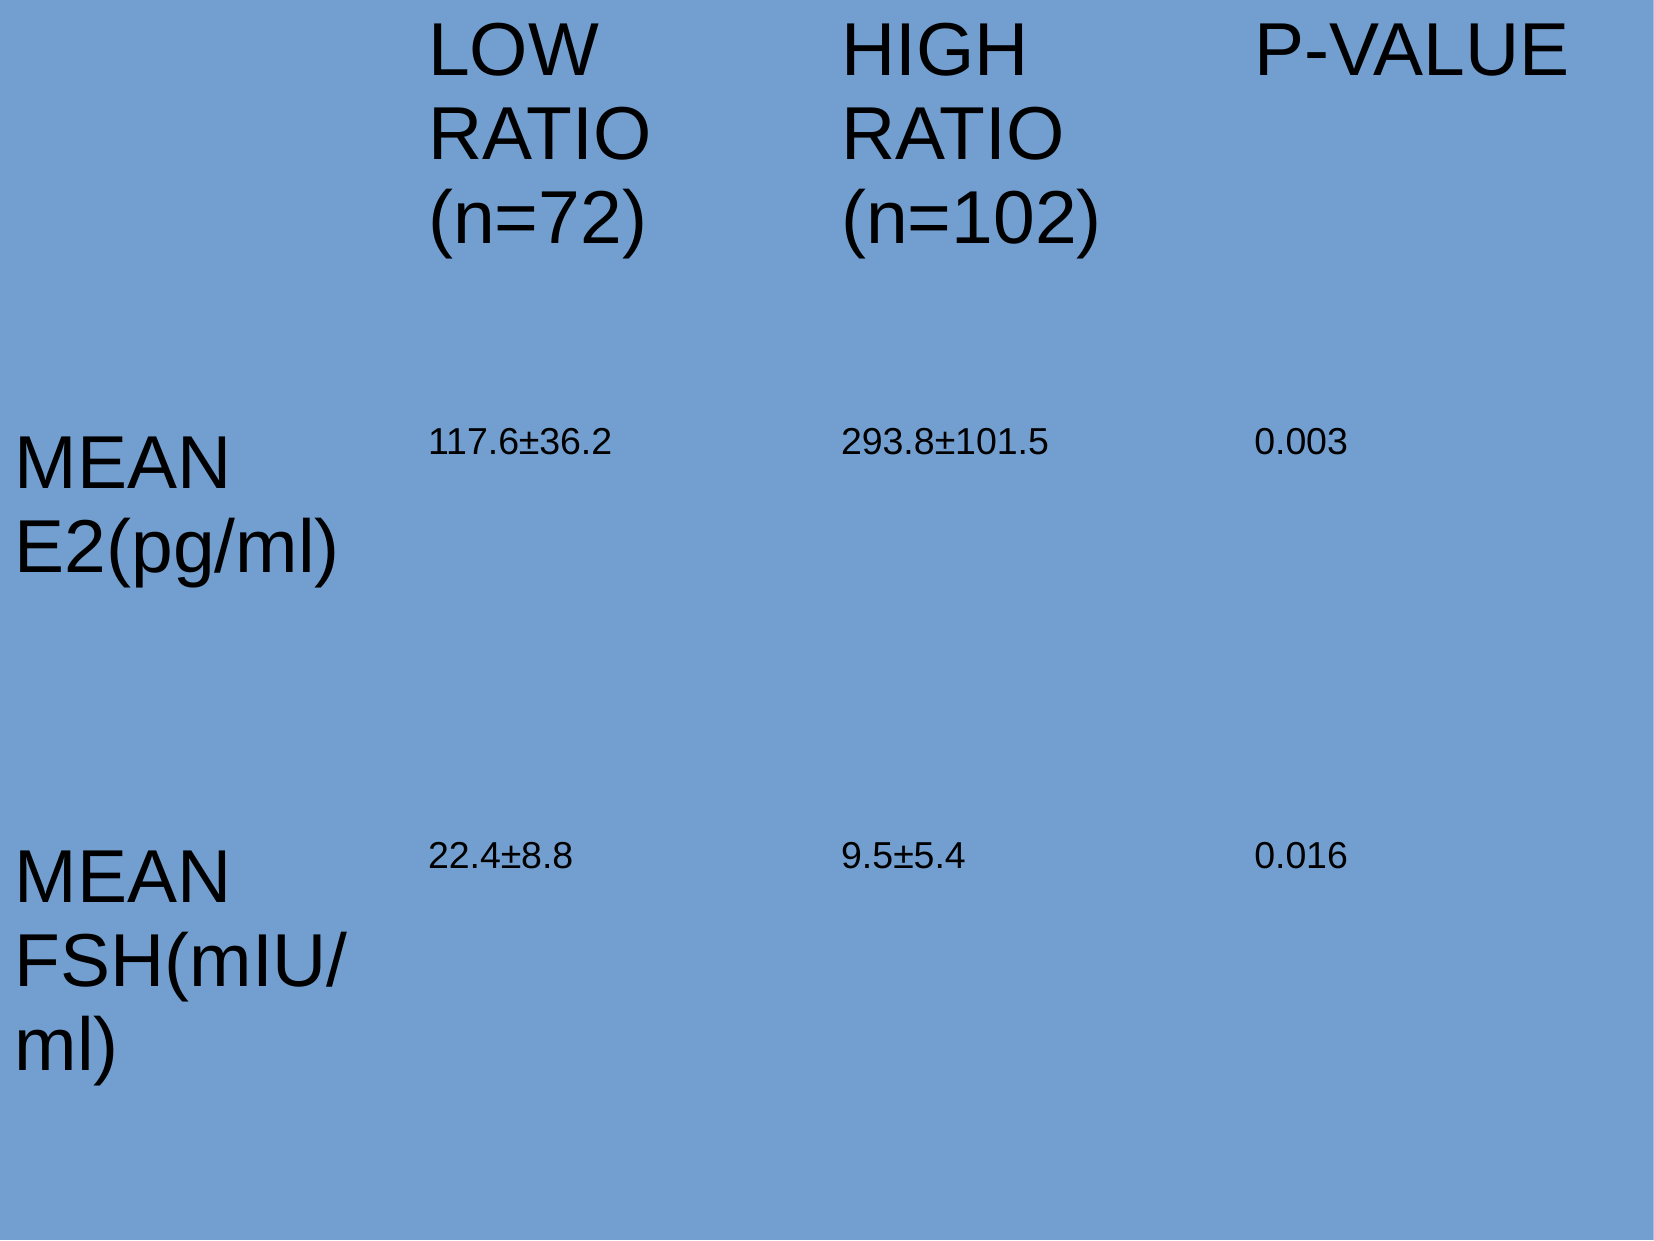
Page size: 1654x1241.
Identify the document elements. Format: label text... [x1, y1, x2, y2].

table_cell MEAN FSH(mIU/ml) [0, 827, 413, 1240]
table_header HIGH RATIO (n=102) [826, 0, 1240, 413]
table_cell MEAN E2(pg/ml) [0, 413, 413, 827]
table_header [0, 0, 413, 413]
table_cell 0.016 [1240, 827, 1654, 1240]
table_cell 117.6±36.2 [413, 413, 826, 827]
table_cell 22.4±8.8 [413, 827, 826, 1240]
table_cell 0.003 [1240, 413, 1654, 827]
table_cell 293.8±101.5 [826, 413, 1240, 827]
table_cell 9.5±5.4 [826, 827, 1240, 1240]
table_header P-VALUE [1240, 0, 1654, 413]
table_header LOW RATIO (n=72) [413, 0, 826, 413]
